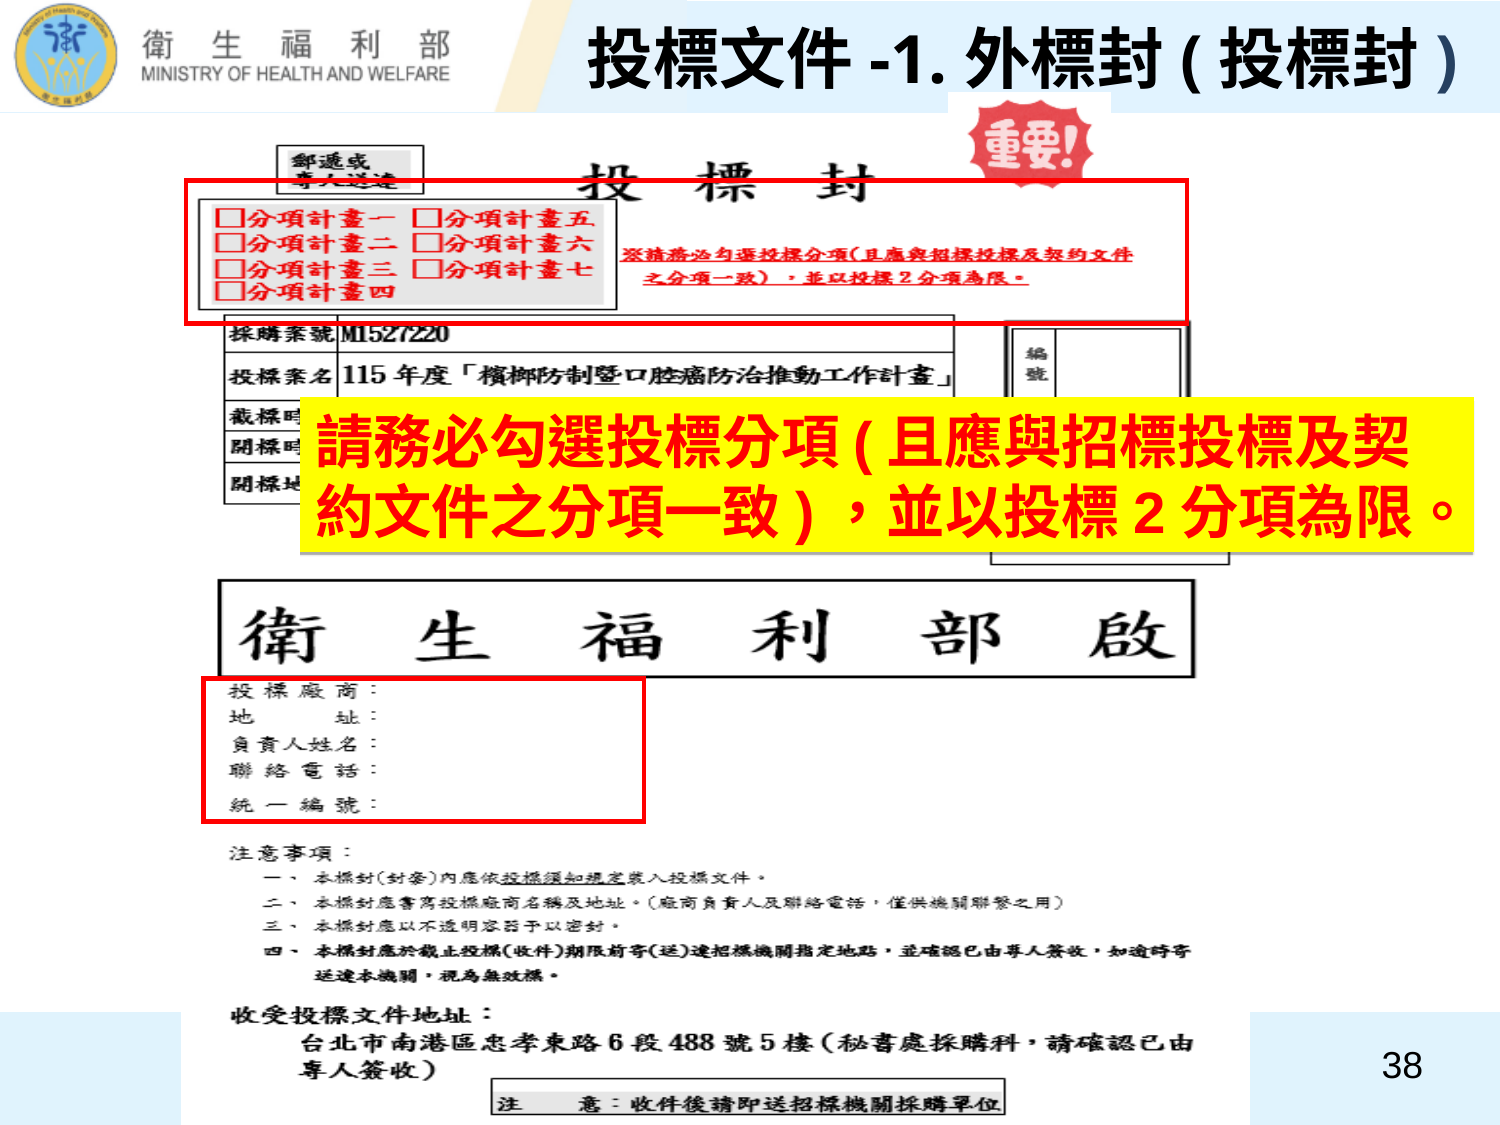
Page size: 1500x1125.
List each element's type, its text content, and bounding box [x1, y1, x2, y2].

text_box 投標文件-1.外標封(投標封) [571, 9, 1474, 105]
text_box 請務必勾選投標分項(且應與招標投標及契約文件之分項一致)，並以投標2分項為限。 [300, 397, 1474, 552]
text_box 38 [1366, 1033, 1459, 1094]
picture [181, 92, 1250, 1125]
